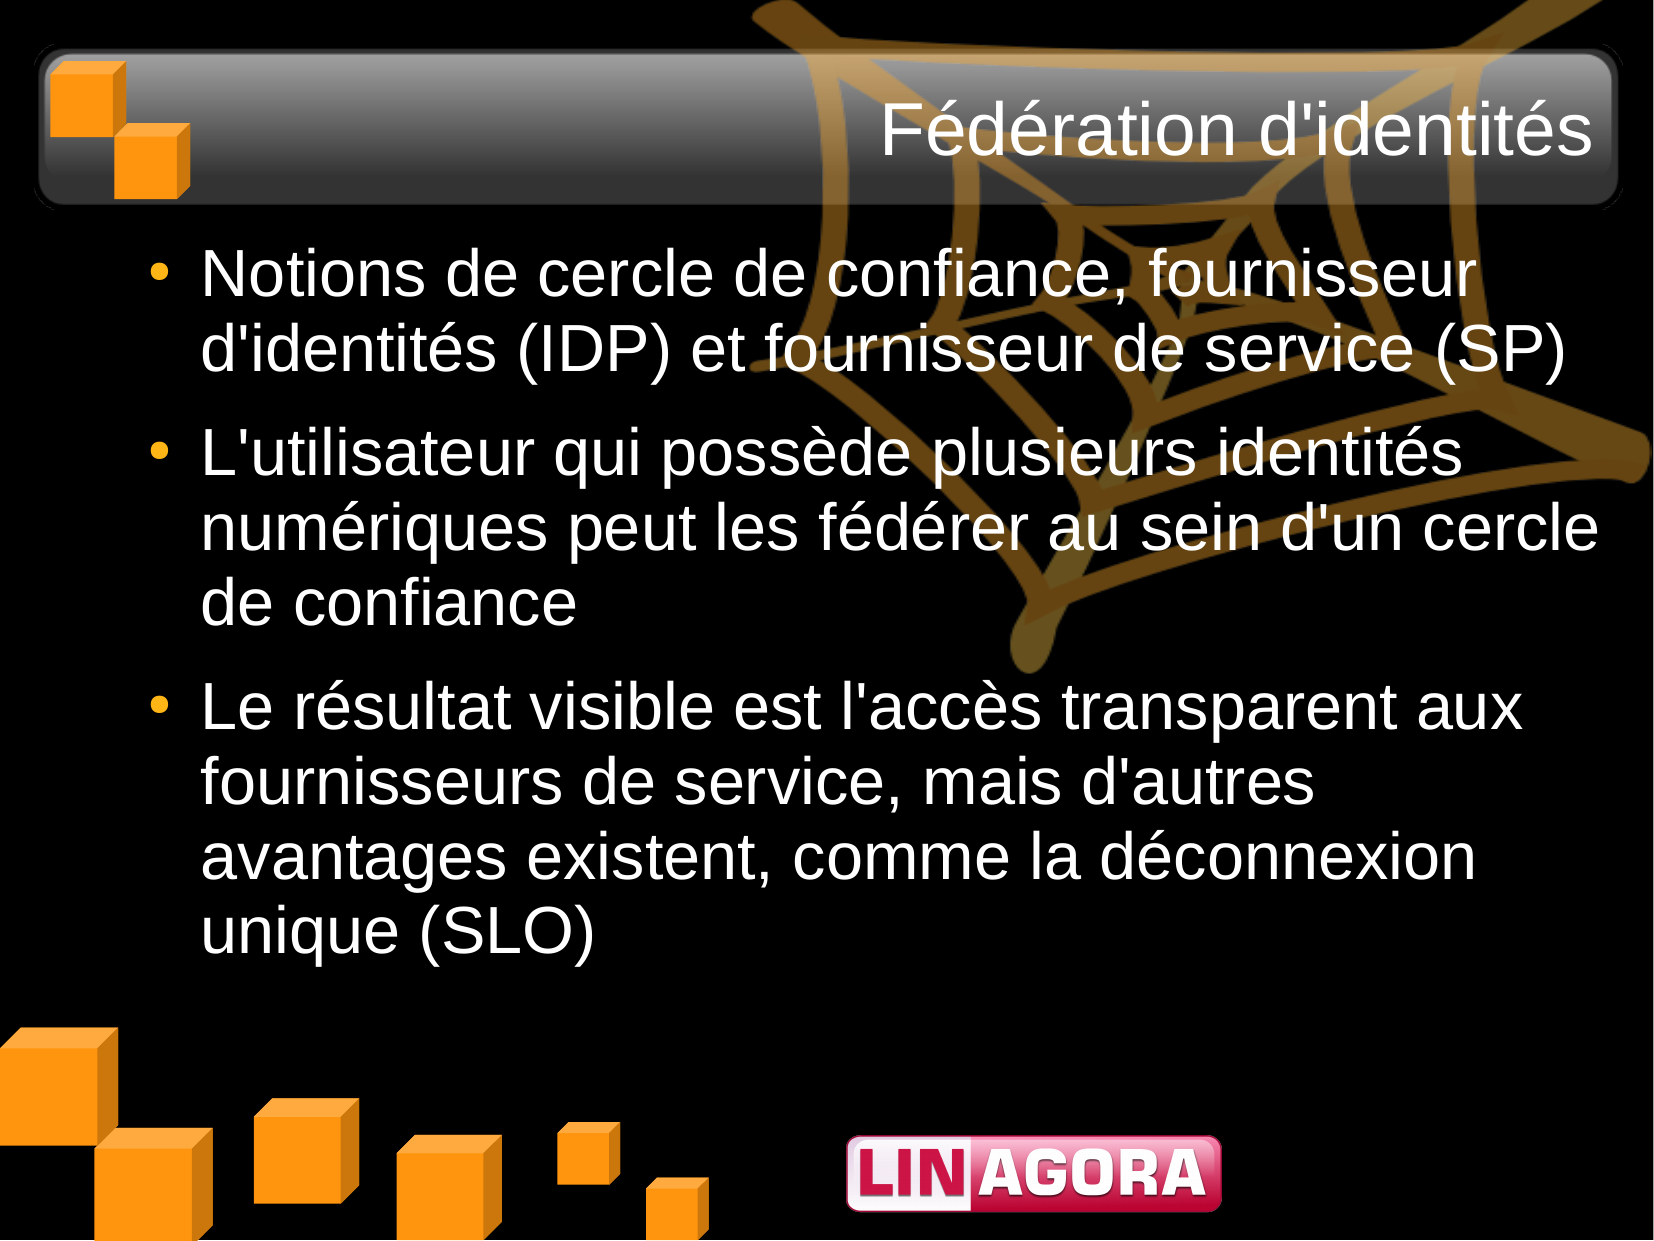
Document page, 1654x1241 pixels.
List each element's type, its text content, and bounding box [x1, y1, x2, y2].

title Fédération d'identités [194, 70, 1595, 189]
picture [838, 1121, 1229, 1241]
list Notions de cercle de confiance, fournisseur d'identités (IDP) et fournisseur de service (SP) L'utilisateur qui possède plusieurs identités numériques peut les fédérer au sein d'un cercle de confiance Le résultat visible est l'accès transparent aux fournisseurs de service, mais d'autres avantages existent, comme la déconnexion unique (SLO) [129, 236, 1619, 1055]
picture [33, 43, 749, 211]
